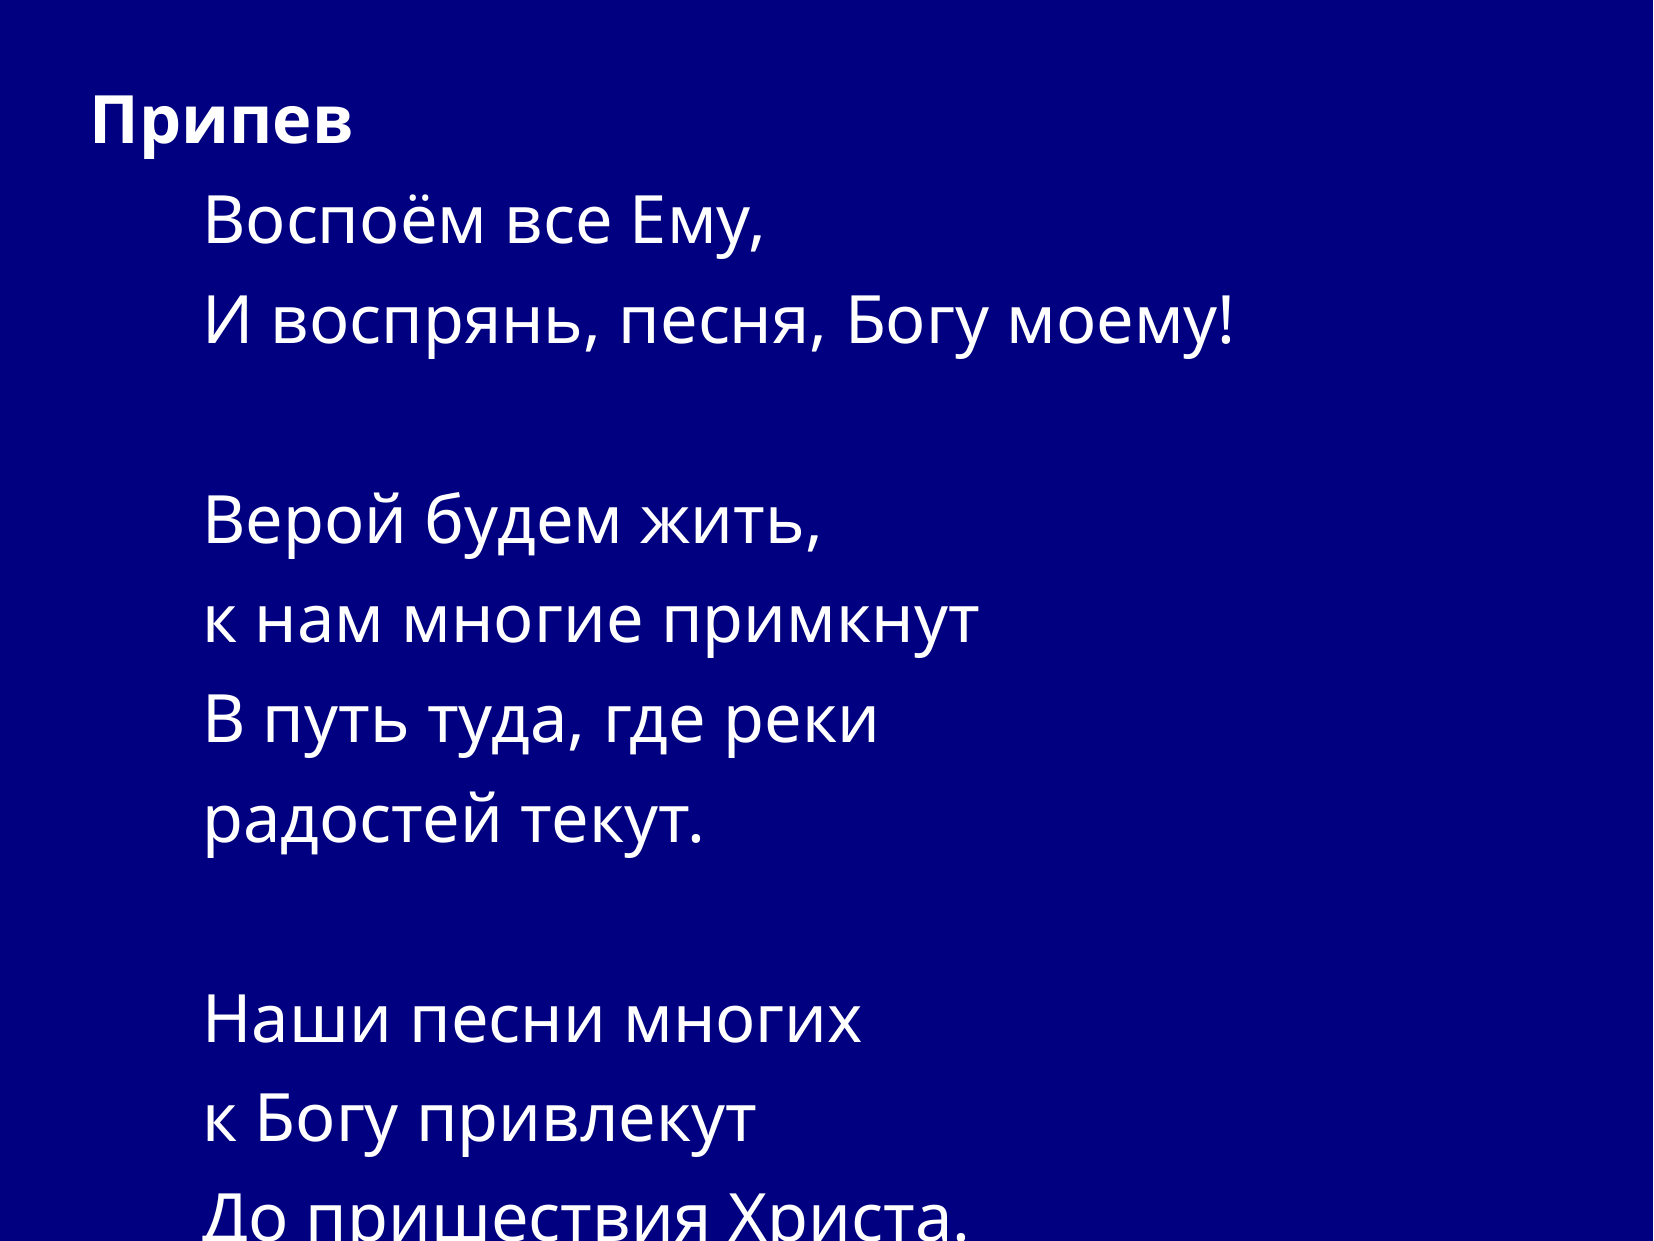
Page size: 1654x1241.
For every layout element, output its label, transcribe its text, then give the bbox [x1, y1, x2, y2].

text_box Припев Воспоём все Ему, И воспрянь, песня, Богу моему! Верой будем жить, к нам многие примкнут В путь туда, где реки радостей текут. Наши песни многих к Богу привлекут До пришествия Христа. [75, 56, 1576, 1163]
